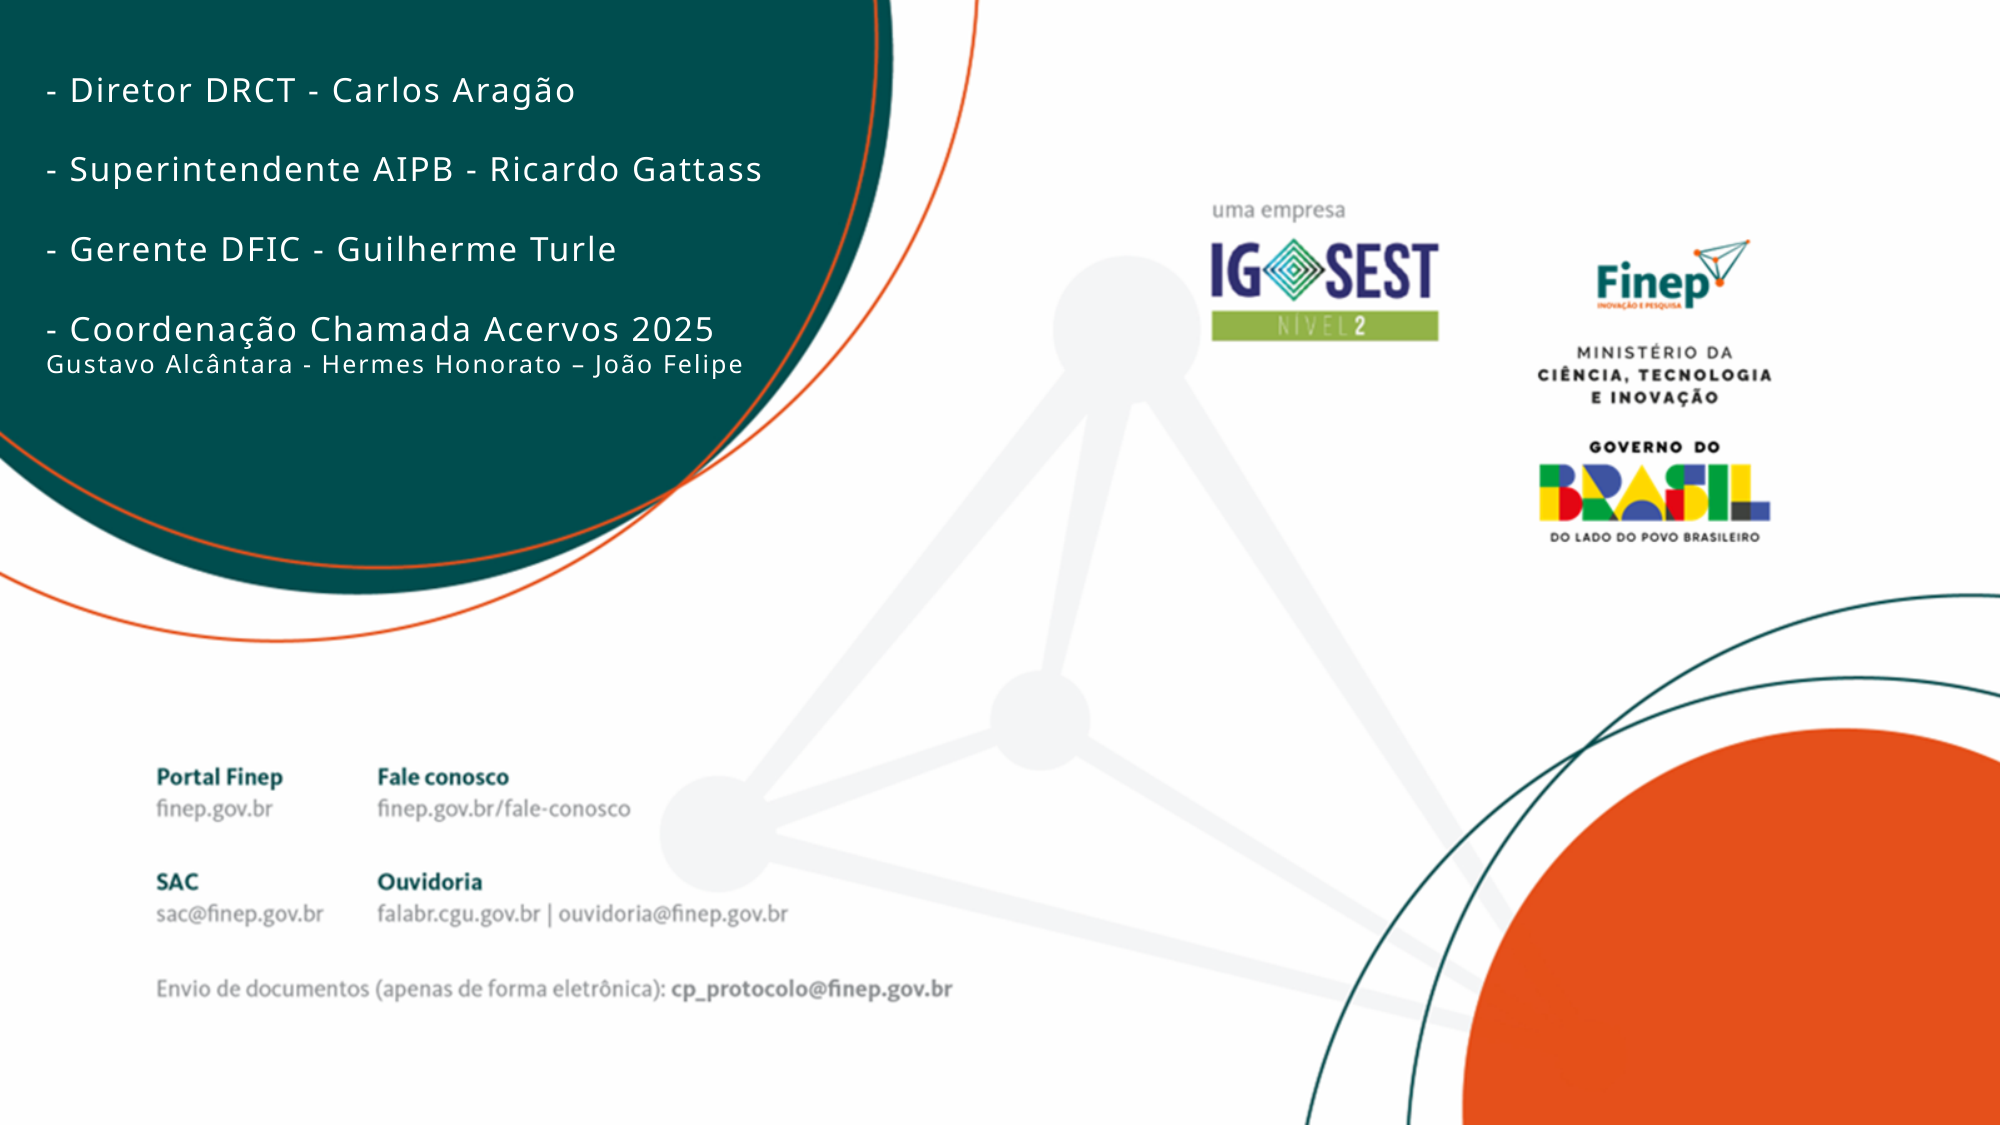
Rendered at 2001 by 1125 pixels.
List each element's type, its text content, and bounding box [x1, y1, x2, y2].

text_box - Diretor DRCT - Carlos Aragão - Superintendente AIPB - Ricardo Gattass - Gerente DFIC - Guilherme Turle - Coordenação Chamada Acervos 2025 Gustavo Alcântara - Hermes Honorato – João Felipe [30, 61, 949, 311]
picture [0, 0, 2000, 1125]
